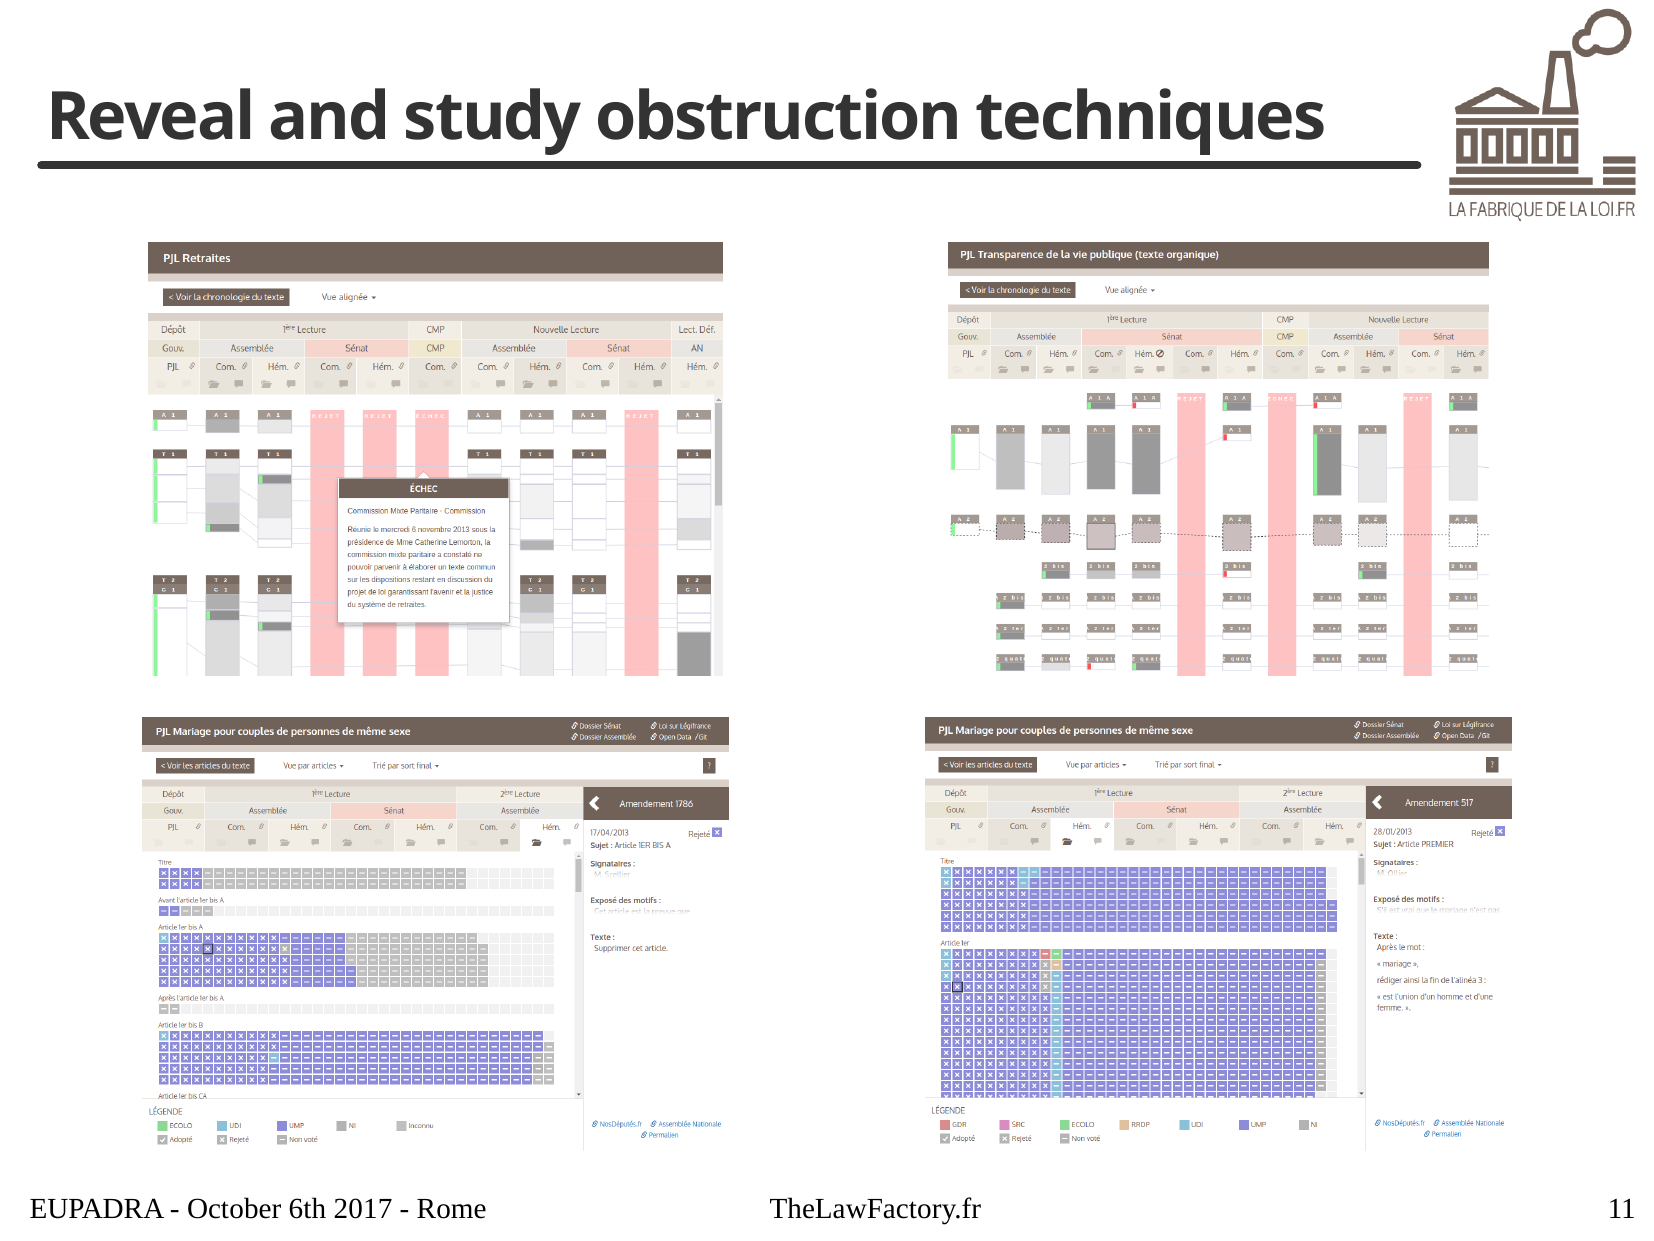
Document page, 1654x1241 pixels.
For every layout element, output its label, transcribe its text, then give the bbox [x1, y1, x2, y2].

picture [1429, 0, 1654, 225]
title Reveal and study obstruction techniques [29, 37, 1518, 189]
picture [925, 717, 1512, 1151]
picture [148, 242, 723, 676]
picture [142, 717, 729, 1151]
picture [948, 242, 1489, 676]
